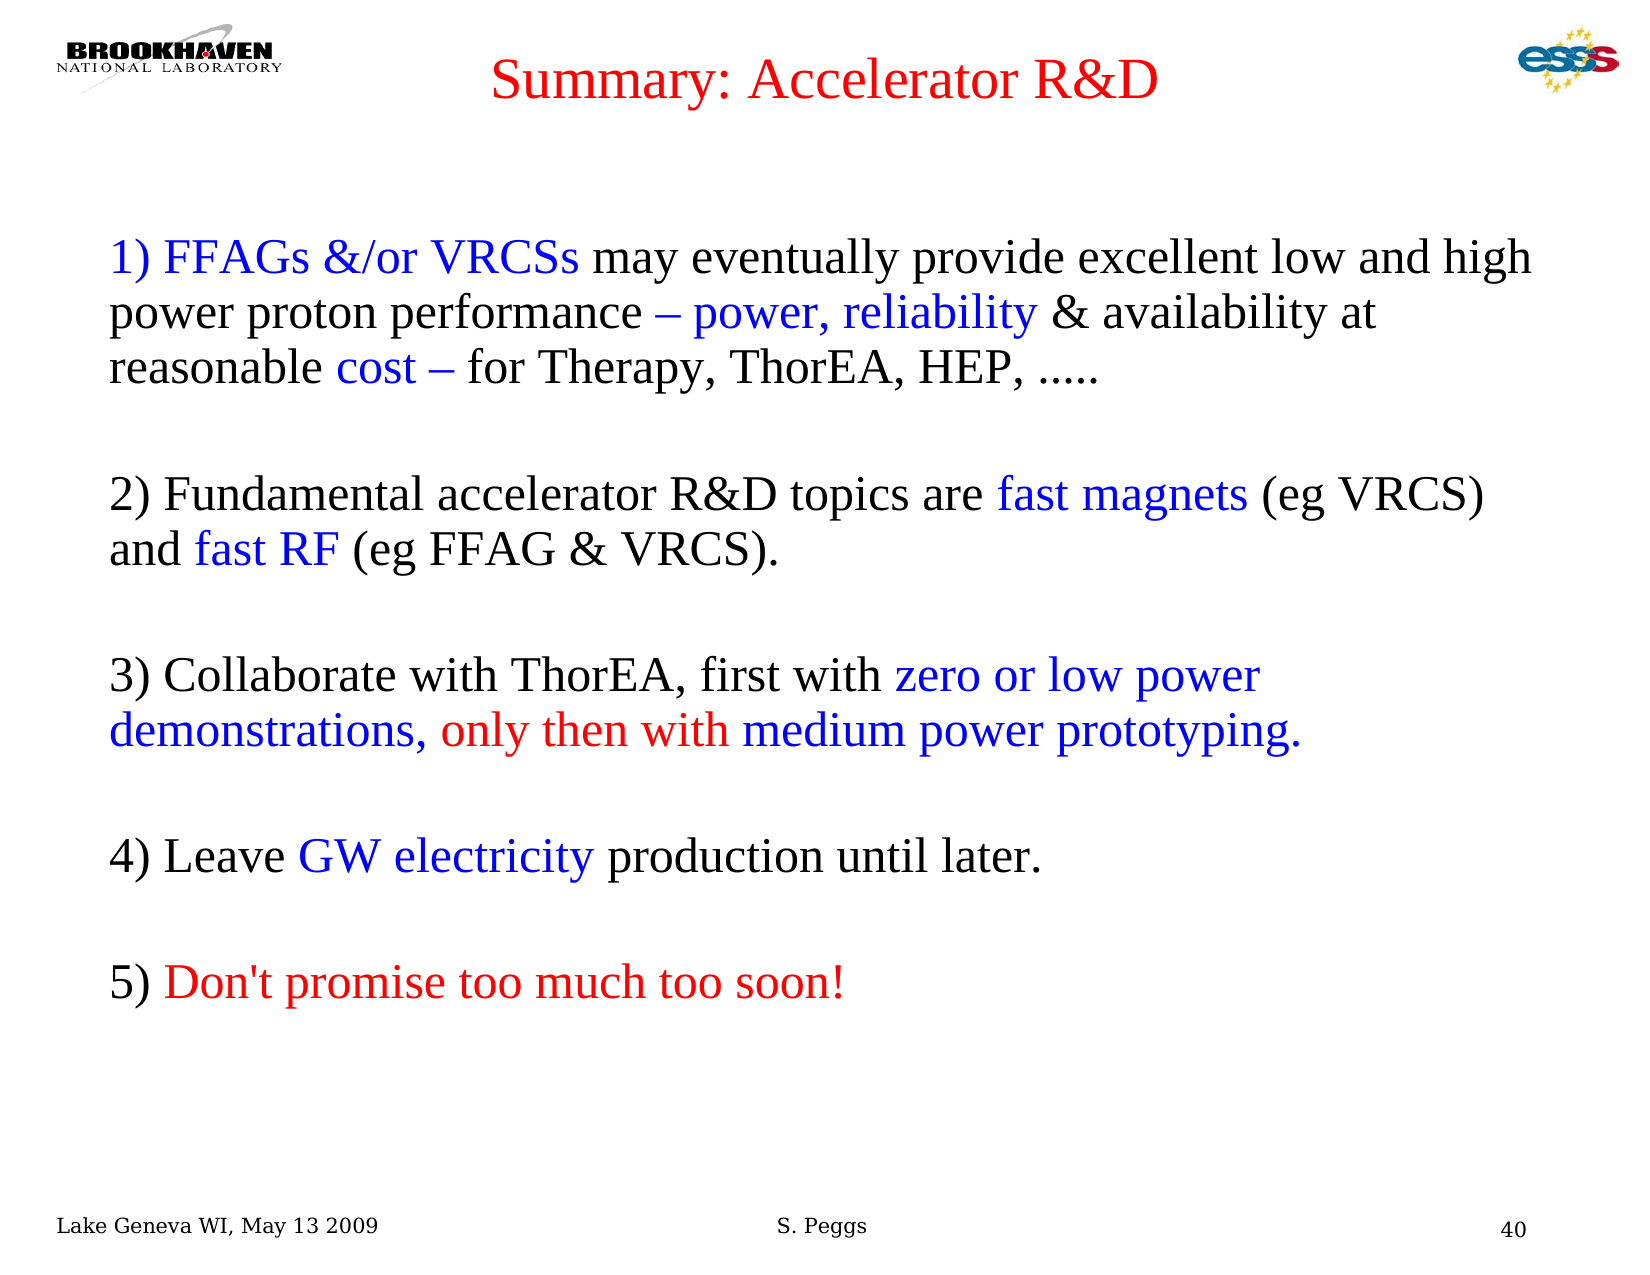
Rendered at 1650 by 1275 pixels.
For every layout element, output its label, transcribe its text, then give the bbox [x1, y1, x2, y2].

picture [1518, 25, 1619, 93]
text_box Summary: Accelerator R&D [152, 23, 1499, 112]
picture [56, 24, 152, 94]
picture [1555, 52, 1566, 57]
text_box 1) FFAGs &/or VRCSs may eventually provide excellent low and high power proton performance – power, reliability & availability at reasonable cost – for Therapy, ThorEA, HEP, ..... 2) Fundamental accelerator R&D topics are fast magnets (eg VRCS) and fast RF (eg FFAG & VRCS). 3) Collaborate with ThorEA, first with zero or low power demonstrations, only then with medium power prototyping. 4) Leave GW electricity production until later. 5) Don't promise too much too soon! [109, 228, 1541, 1010]
